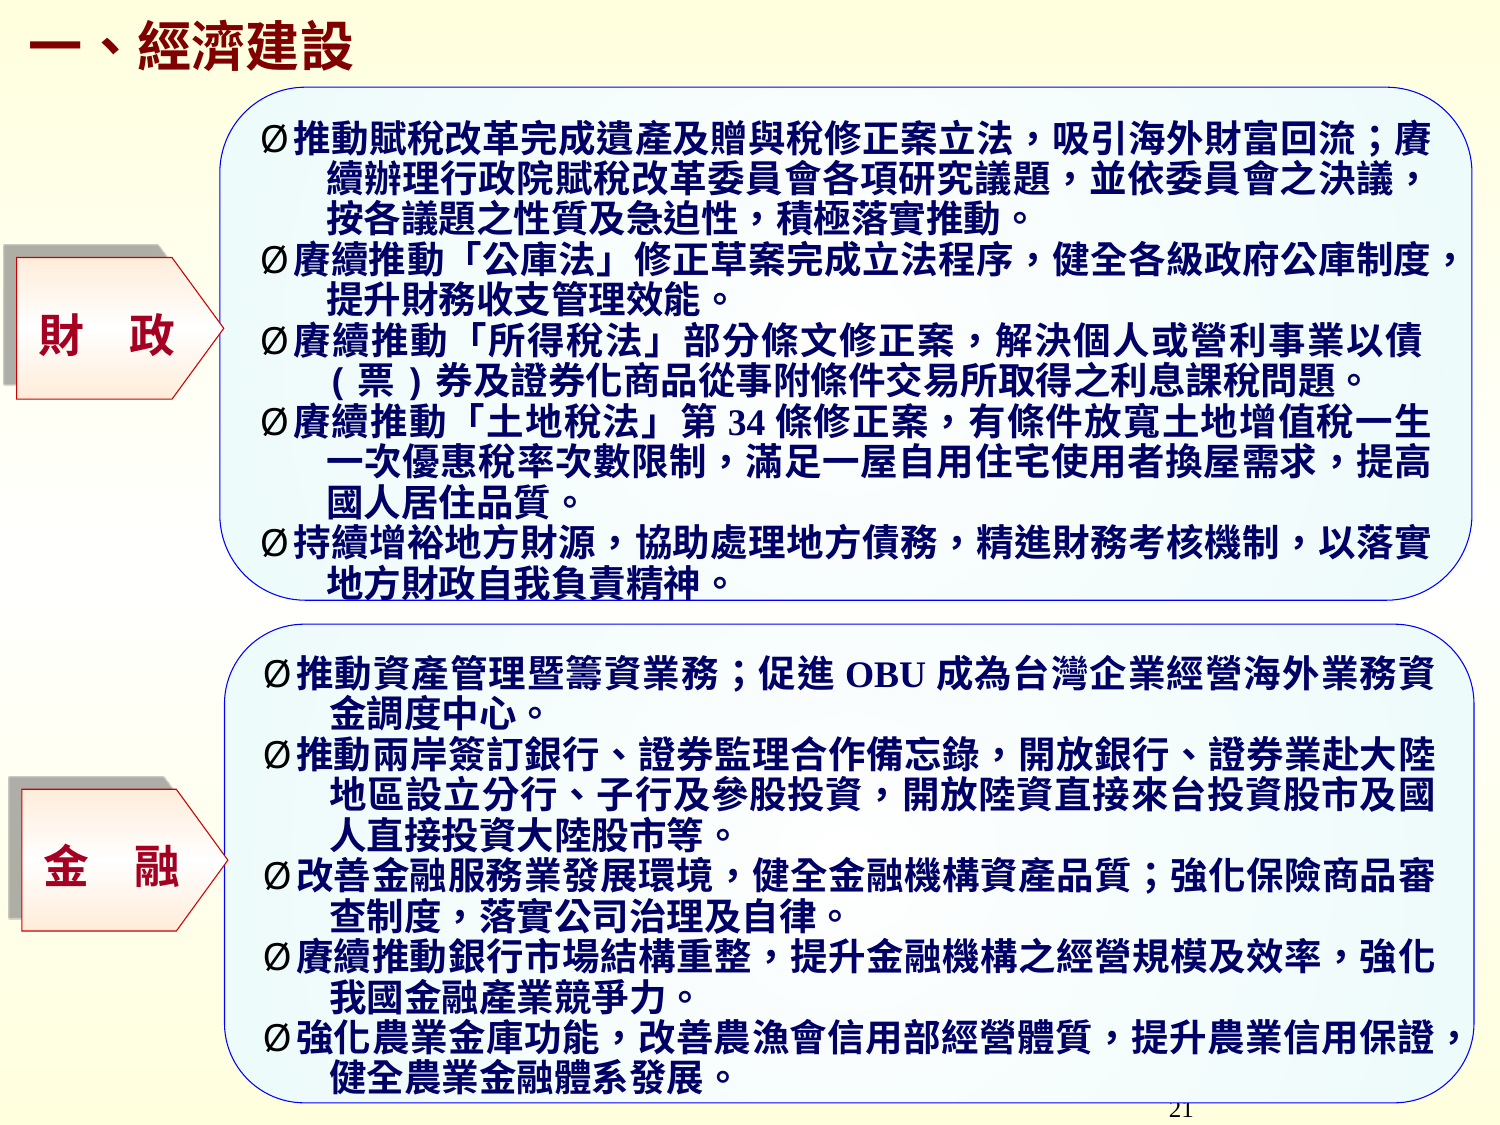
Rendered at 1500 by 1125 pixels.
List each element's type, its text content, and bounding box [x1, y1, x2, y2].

text_box 財 政 [16, 257, 224, 400]
text_box 推動賦稅改革完成遺產及贈與稅修正案立法，吸引海外財富回流；賡續辦理行政院賦稅改革委員會各項研究議題，並依委員會之決議，按各議題之性質及急迫性，積極落實推動。 賡續推動「公庫法」修正草案完成立法程序，健全各級政府公庫制度，提升財務收支管理效能。 賡續推動「所得稅法」部分條文修正案，解決個人或營利事業以債(票)券及證券化商品從事附條件交易所取得之利息課稅問題。 賡續推動「土地稅法」第34條修正案，有條件放寬土地增值稅一生一次優惠稅率次數限制，滿足一屋自用住宅使用者換屋需求，提高國人居住品質。 持續增裕地方財源，協助處理地方債務，精進財務考核機制，以落實地方財政自我負責精神。 [219, 87, 1472, 601]
text_box 金 融 [21, 789, 228, 932]
text_box 推動資產管理暨籌資業務；促進OBU成為台灣企業經營海外業務資金調度中心。 推動兩岸簽訂銀行、證券監理合作備忘錄，開放銀行、證券業赴大陸地區設立分行、子行及參股投資，開放陸資直接來台投資股市及國人直接投資大陸股市等。 改善金融服務業發展環境，健全金融機構資產品質；強化保險商品審查制度，落實公司治理及自律。 賡續推動銀行市場結構重整，提升金融機構之經營規模及效率，強化我國金融產業競爭力。 強化農業金庫功能，改善農漁會信用部經營體質，提升農業信用保證，健全農業金融體系發展。 [224, 624, 1475, 1103]
text_box [1153, 1055, 1500, 1125]
text_box 一、經濟建設 [14, 4, 1042, 85]
